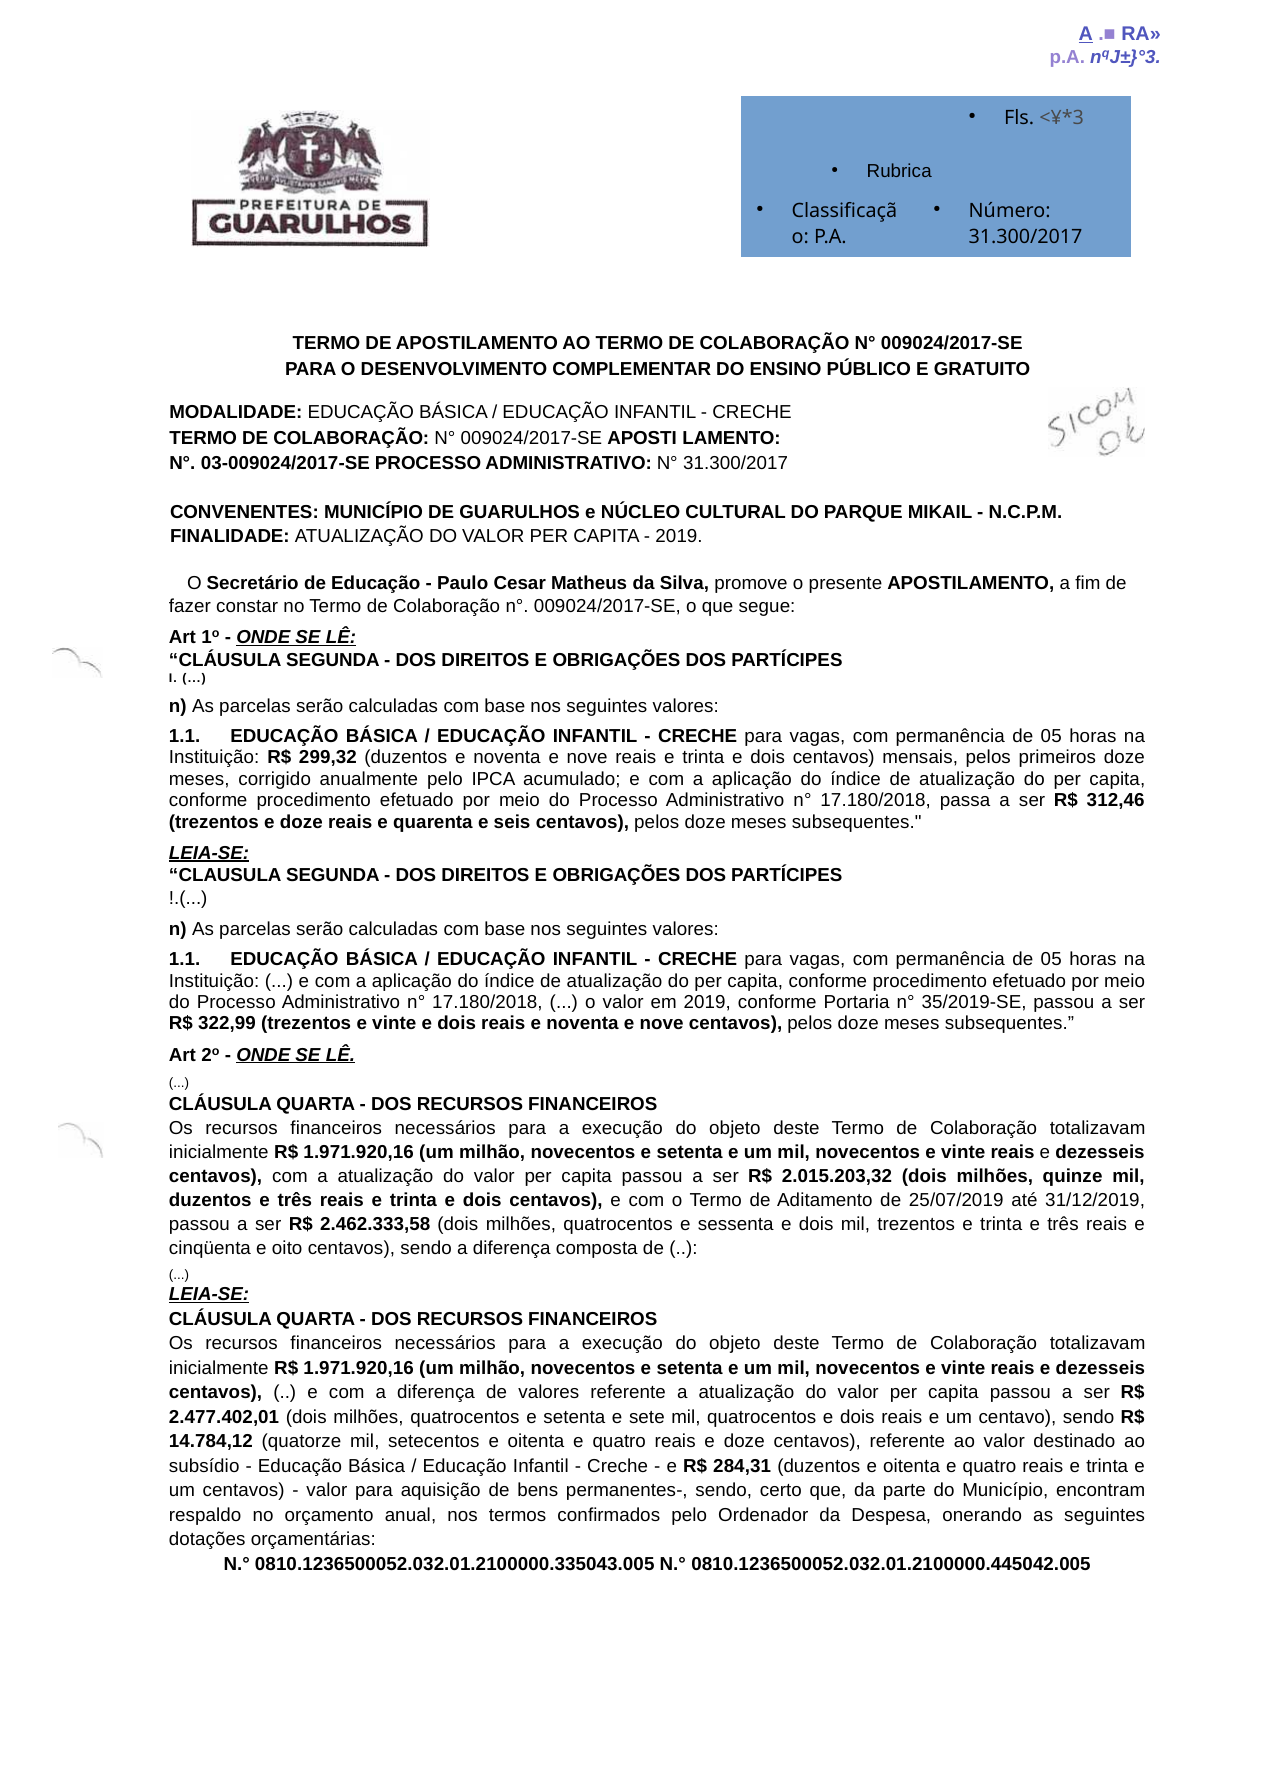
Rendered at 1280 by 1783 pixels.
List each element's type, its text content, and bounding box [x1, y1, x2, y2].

text_box CONVENENTES: MUNICÍPIO DE GUARULHOS e NÚCLEO CULTURAL DO PARQUE MIKAIL - N.C.P.M. FINALIDADE: ATUALIZAÇÃO DO VALOR PER CAPITA - 2019. [170, 498, 1082, 551]
table_header [741, 96, 918, 153]
picture [1048, 387, 1145, 457]
table_header Fls. <¥*3 [918, 96, 1131, 153]
table_cell Rubrica [741, 153, 1131, 189]
table_cell Classificação: P.A. [741, 189, 918, 257]
text_box TERMO DE APOSTILAMENTO AO TERMO DE COLABORAÇÃO N° 009024/2017-SE PARA O DESENVOLVIMENTO COMPLEMENTAR DO ENSINO PÚBLICO E GRATUITO [275, 327, 1040, 378]
picture [52, 647, 103, 678]
text_box O Secretário de Educação - Paulo Cesar Matheus da Silva, promove o presente APOSTILAMENTO, a fim de fazer constar no Termo de Colaboração n°. 009024/2017-SE, o que segue: Art 1o - ONDE SE LÊ: “CLÁUSULA SEGUNDA - DOS DIREITOS E OBRIGAÇÕES DOS PARTÍCIPES I. (...) n) As parcelas serão calculadas com base nos seguintes valores: 1.1. EDUCAÇÃO BÁSICA / EDUCAÇÃO INFANTIL - CRECHE para vagas, com permanência de 05 horas na Instituição: R$ 299,32 (duzentos e noventa e nove reais e trinta e dois centavos) mensais, pelos primeiros doze meses, corrigido anualmente pelo IPCA acumulado; e com a aplicação do índice de atualização do per capita, conforme procedimento efetuado por meio do Processo Administrativo n° 17.180/2018, passa a ser R$ 312,46 (trezentos e doze reais e quarenta e seis centavos), pelos doze meses subsequentes." LEIA-SE: “CLAUSULA SEGUNDA - DOS DIREITOS E OBRIGAÇÕES DOS PARTÍCIPES !.(...) n) As parcelas serão calculadas com base nos seguintes valores: 1.1. EDUCAÇÃO BÁSICA / EDUCAÇÃO INFANTIL - CRECHE para vagas, com permanência de 05 horas na Instituição: (...) e com a aplicação do índice de atualização do per capita, conforme procedimento efetuado por meio do Processo Administrativo n° 17.180/2018, (...) o valor em 2019, conforme Portaria n° 35/2019-SE, passou a ser R$ 322,99 (trezentos e vinte e dois reais e noventa e nove centavos), pelos doze meses subsequentes.” Art 2o - ONDE SE LÊ. (...) CLÁUSULA QUARTA - DOS RECURSOS FINANCEIROS Os recursos financeiros necessários para a execução do objeto deste Termo de Colaboração totalizavam inicialmente R$ 1.971.920,16 (um milhão, novecentos e setenta e um mil, novecentos e vinte reais e dezesseis centavos), com a atualização do valor per capita passou a ser R$ 2.015.203,32 (dois milhões, quinze mil, duzentos e três reais e trinta e dois centavos), e com o Termo de Aditamento de 25/07/2019 até 31/12/2019, passou a ser R$ 2.462.333,58 (dois milhões, quatrocentos e sessenta e dois mil, trezentos e trinta e três reais e cinqüenta e oito centavos), sendo a diferença composta de (..): (...) LEIA-SE: CLÁUSULA QUARTA - DOS RECURSOS FINANCEIROS Os recursos financeiros necessários para a execução do objeto deste Termo de Colaboração totalizavam inicialmente R$ 1.971.920,16 (um milhão, novecentos e setenta e um mil, novecentos e vinte reais e dezesseis centavos), (..) e com a diferença de valores referente a atualização do valor per capita passou a ser R$ 2.477.402,01 (dois milhões, quatrocentos e setenta e sete mil, quatrocentos e dois reais e um centavo), sendo R$ 14.784,12 (quatorze mil, setecentos e oitenta e quatro reais e doze centavos), referente ao valor destinado ao subsídio - Educação Básica / Educação Infantil - Creche - e R$ 284,31 (duzentos e oitenta e quatro reais e trinta e um centavos) - valor para aquisição de bens permanentes-, sendo, certo que, da parte do Município, encontram respaldo no orçamento anual, nos termos confirmados pelo Ordenador da Despesa, onerando as seguintes dotações orçamentárias: N.° 0810.1236500052.032.01.2100000.335043.005 N.° 0810.1236500052.032.01.2100000.445042.005 [169, 571, 1145, 1682]
table_cell Número: 31.300/2017 [918, 189, 1131, 257]
picture [191, 111, 430, 248]
text_box MODALIDADE: EDUCAÇÃO BÁSICA / EDUCAÇÃO INFANTIL - CRECHE TERMO DE COLABORAÇÃO: N° 009024/2017-SE APOSTI LAMENTO: N°. 03-009024/2017-SE PROCESSO ADMINISTRATIVO: N° 31.300/2017 [169, 397, 805, 499]
picture [58, 1122, 104, 1158]
text_box A .■ RA» p.A. nqJ±}°3. [1049, 21, 1233, 94]
